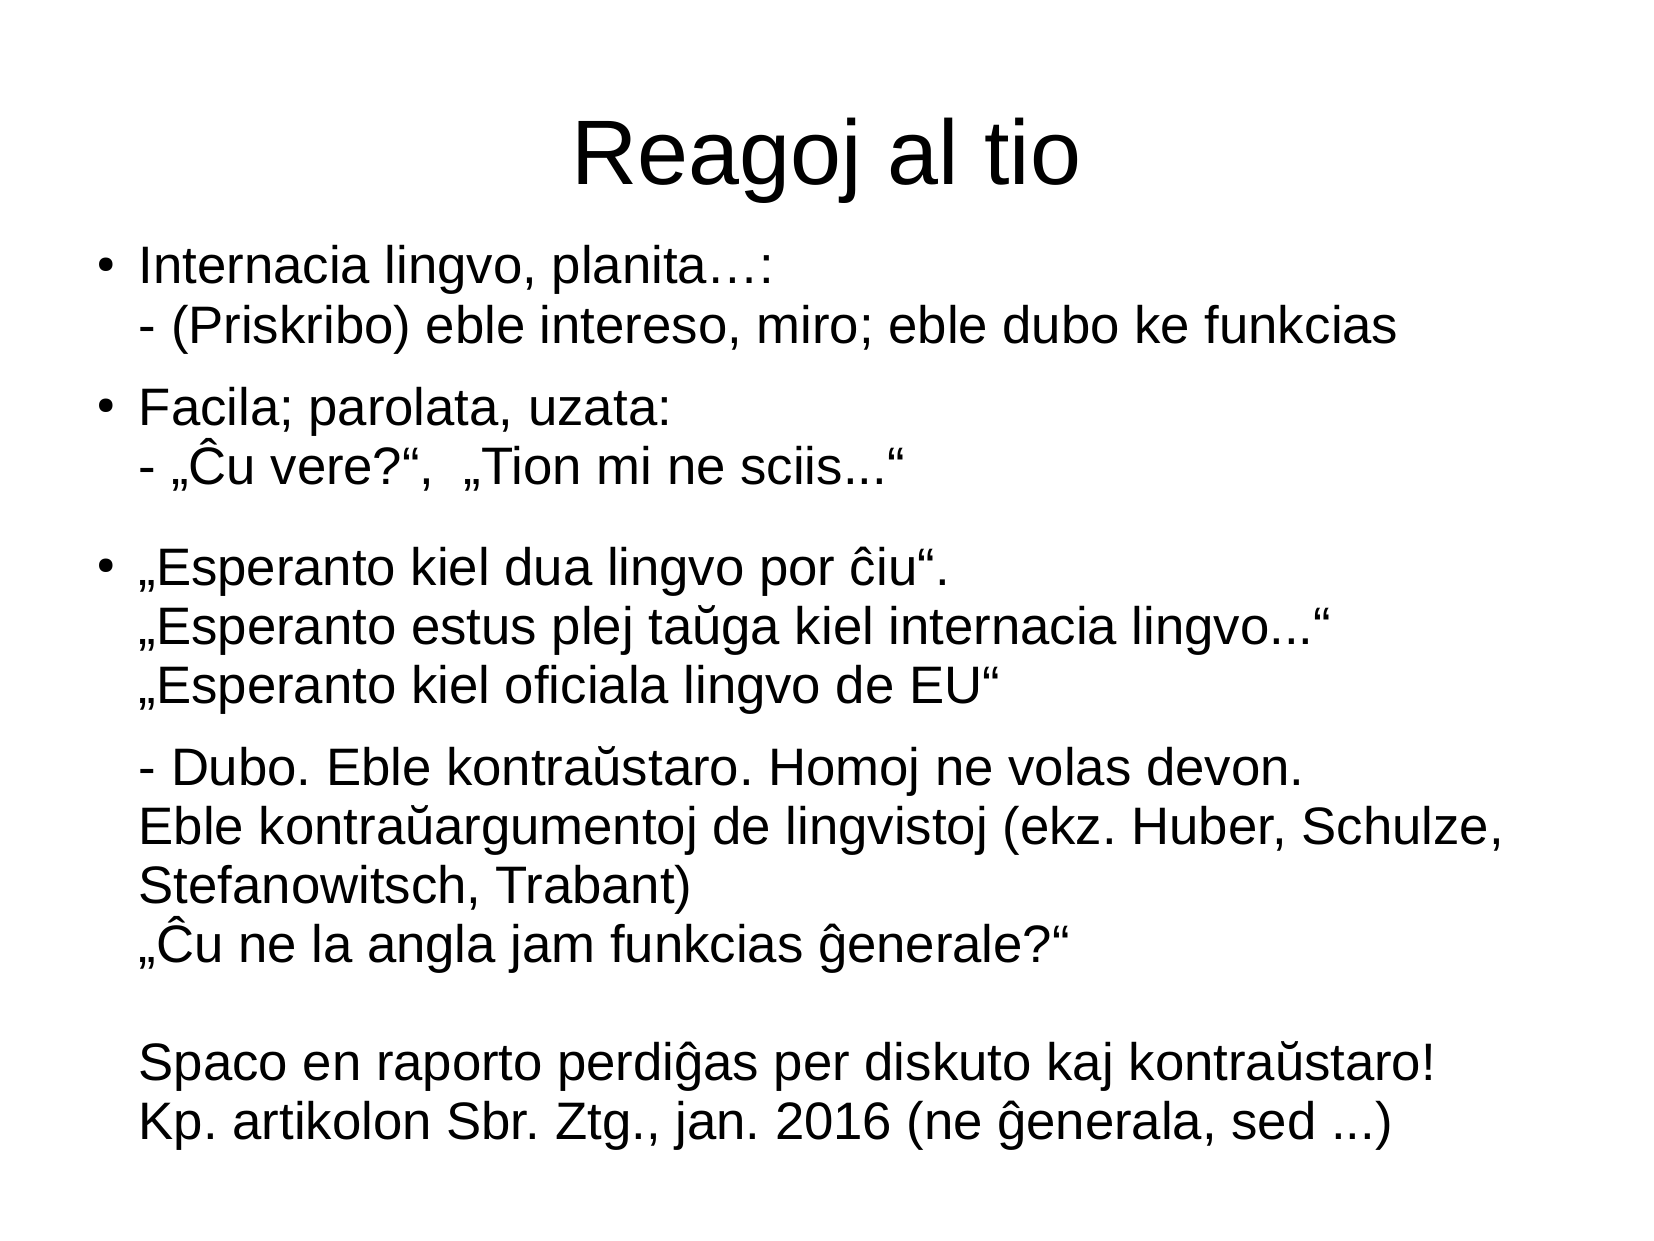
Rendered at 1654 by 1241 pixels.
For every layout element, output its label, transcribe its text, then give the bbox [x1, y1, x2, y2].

title Reagoj al tio [82, 49, 1571, 236]
list Internacia lingvo, planita…: - (Priskribo) eble intereso, miro; eble dubo ke funkcias Facila; parolata, uzata: - „Ĉu vere?“, „Tion mi ne sciis...“ „Esperanto kiel dua lingvo por ĉiu“. „Esperanto estus plej taŭga kiel internacia lingvo...“ „Esperanto kiel oficiala lingvo de EU“ - Dubo. Eble kontraŭstaro. Homoj ne volas devon. Eble kontraŭargumentoj de lingvistoj (ekz. Huber, Schulze, Stefanowitsch, Trabant) „Ĉu ne la angla jam funkcias ĝenerale?“ Spaco en raporto perdiĝas per diskuto kaj kontraŭstaro! Kp. artikolon Sbr. Ztg., jan. 2016 (ne ĝenerala, sed ...) [82, 236, 1571, 1170]
